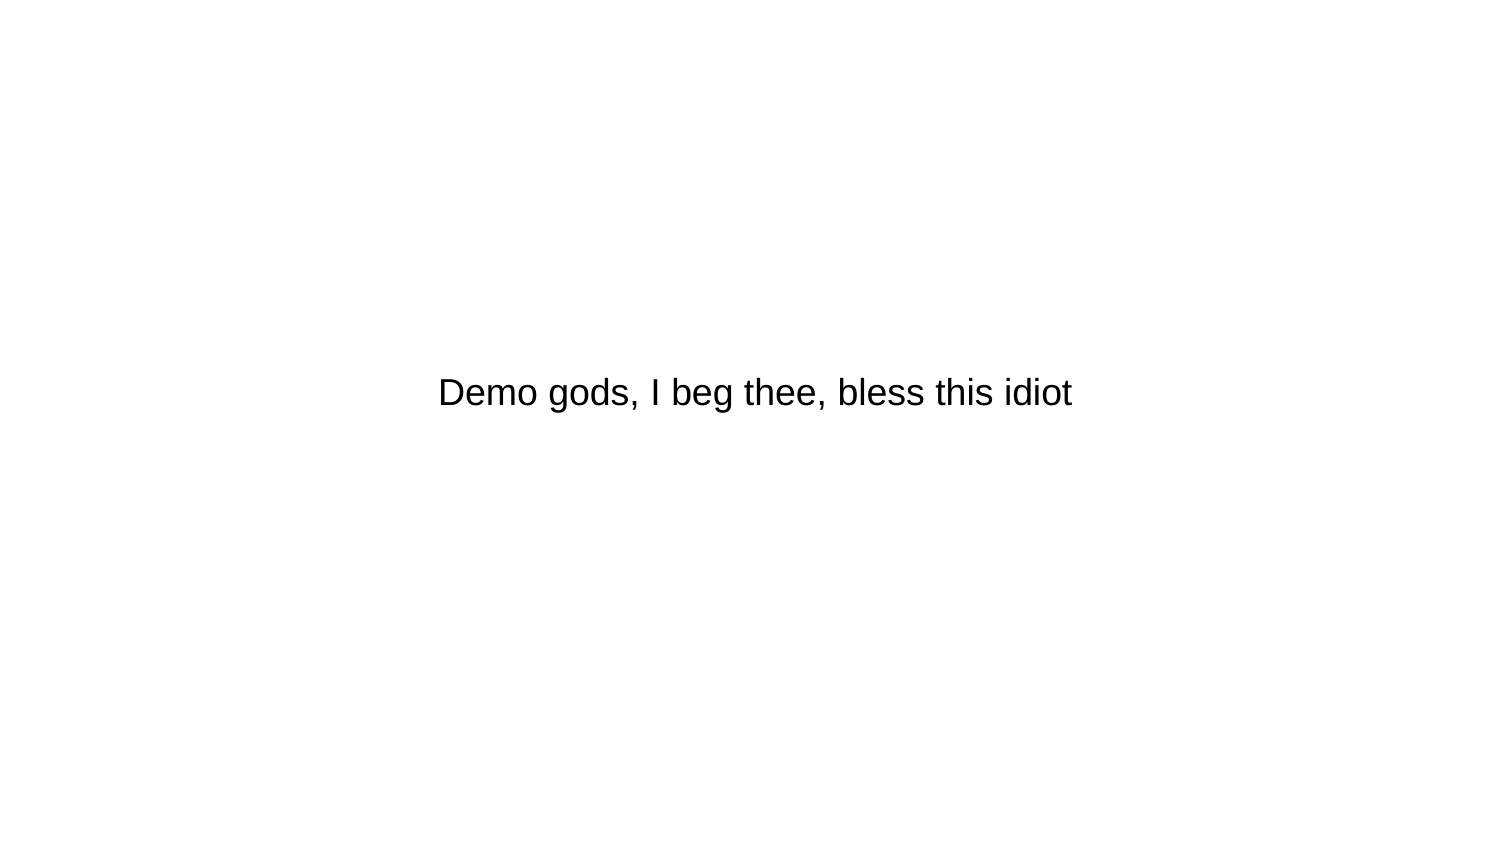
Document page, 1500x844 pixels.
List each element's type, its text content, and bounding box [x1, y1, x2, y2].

text_box Demo gods, I beg thee, bless this idiot [365, 347, 1146, 438]
